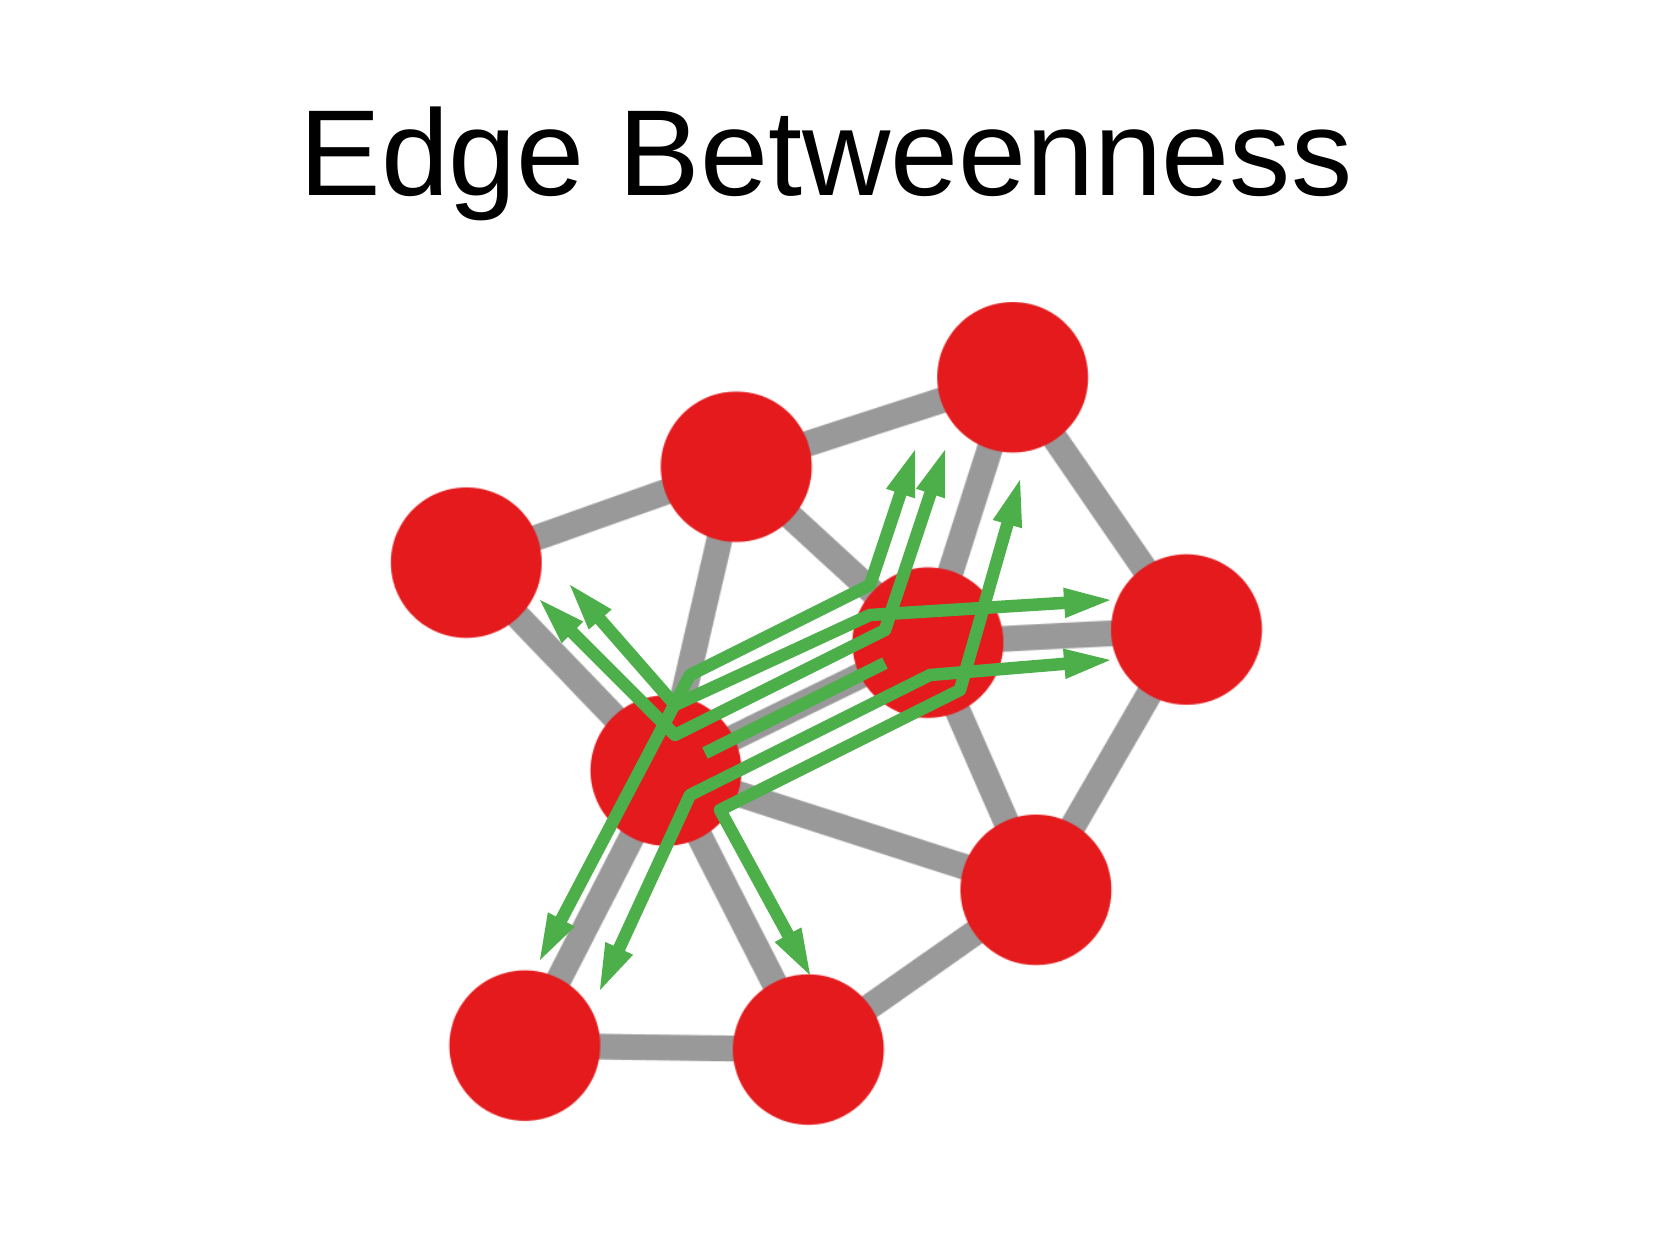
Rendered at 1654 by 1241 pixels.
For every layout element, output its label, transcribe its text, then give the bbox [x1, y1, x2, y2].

title Edge Betweenness [82, 49, 1571, 257]
picture [390, 302, 1263, 1126]
